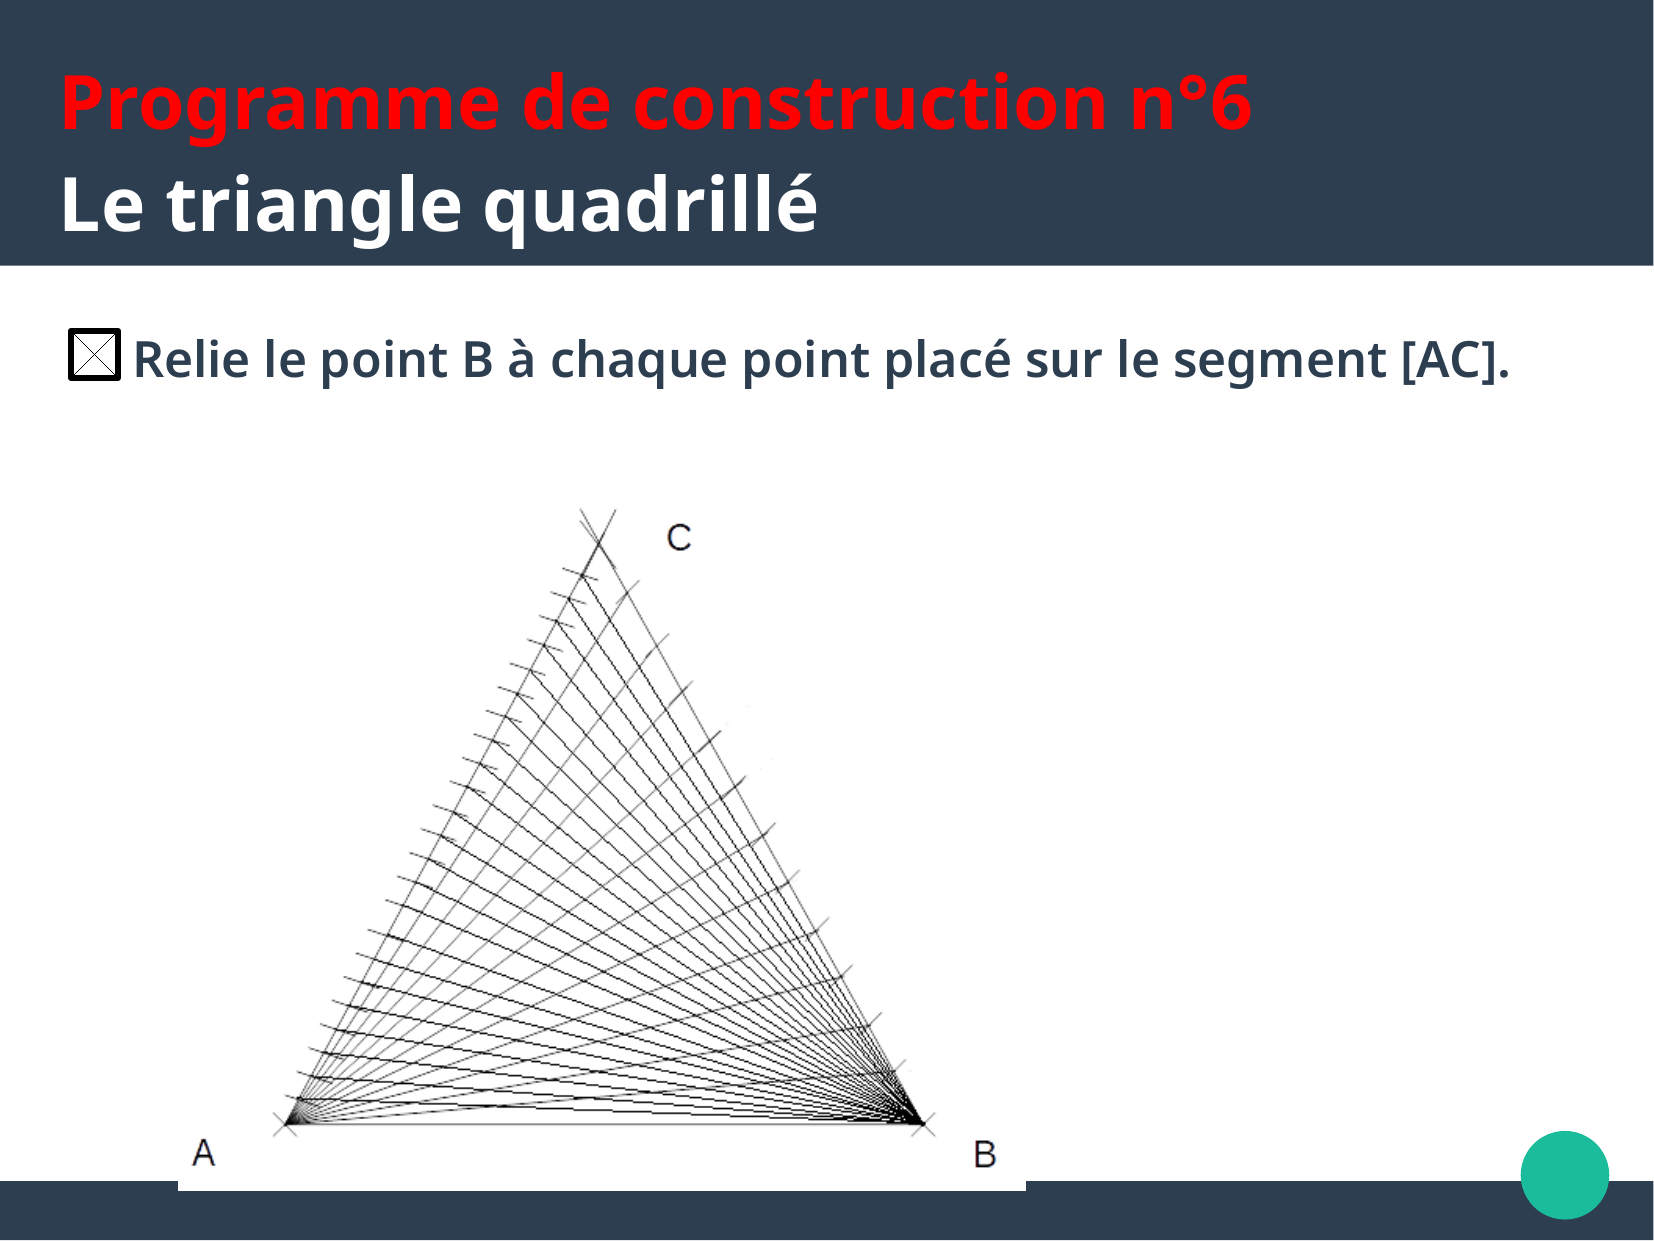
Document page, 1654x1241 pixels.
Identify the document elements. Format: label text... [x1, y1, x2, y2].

list [59, 324, 1595, 1152]
title Programme de construction n°6 Le triangle quadrillé [59, 49, 1595, 207]
picture [178, 460, 1026, 1191]
text_box Relie le point B à chaque point placé sur le segment [AC]. [61, 323, 1595, 402]
